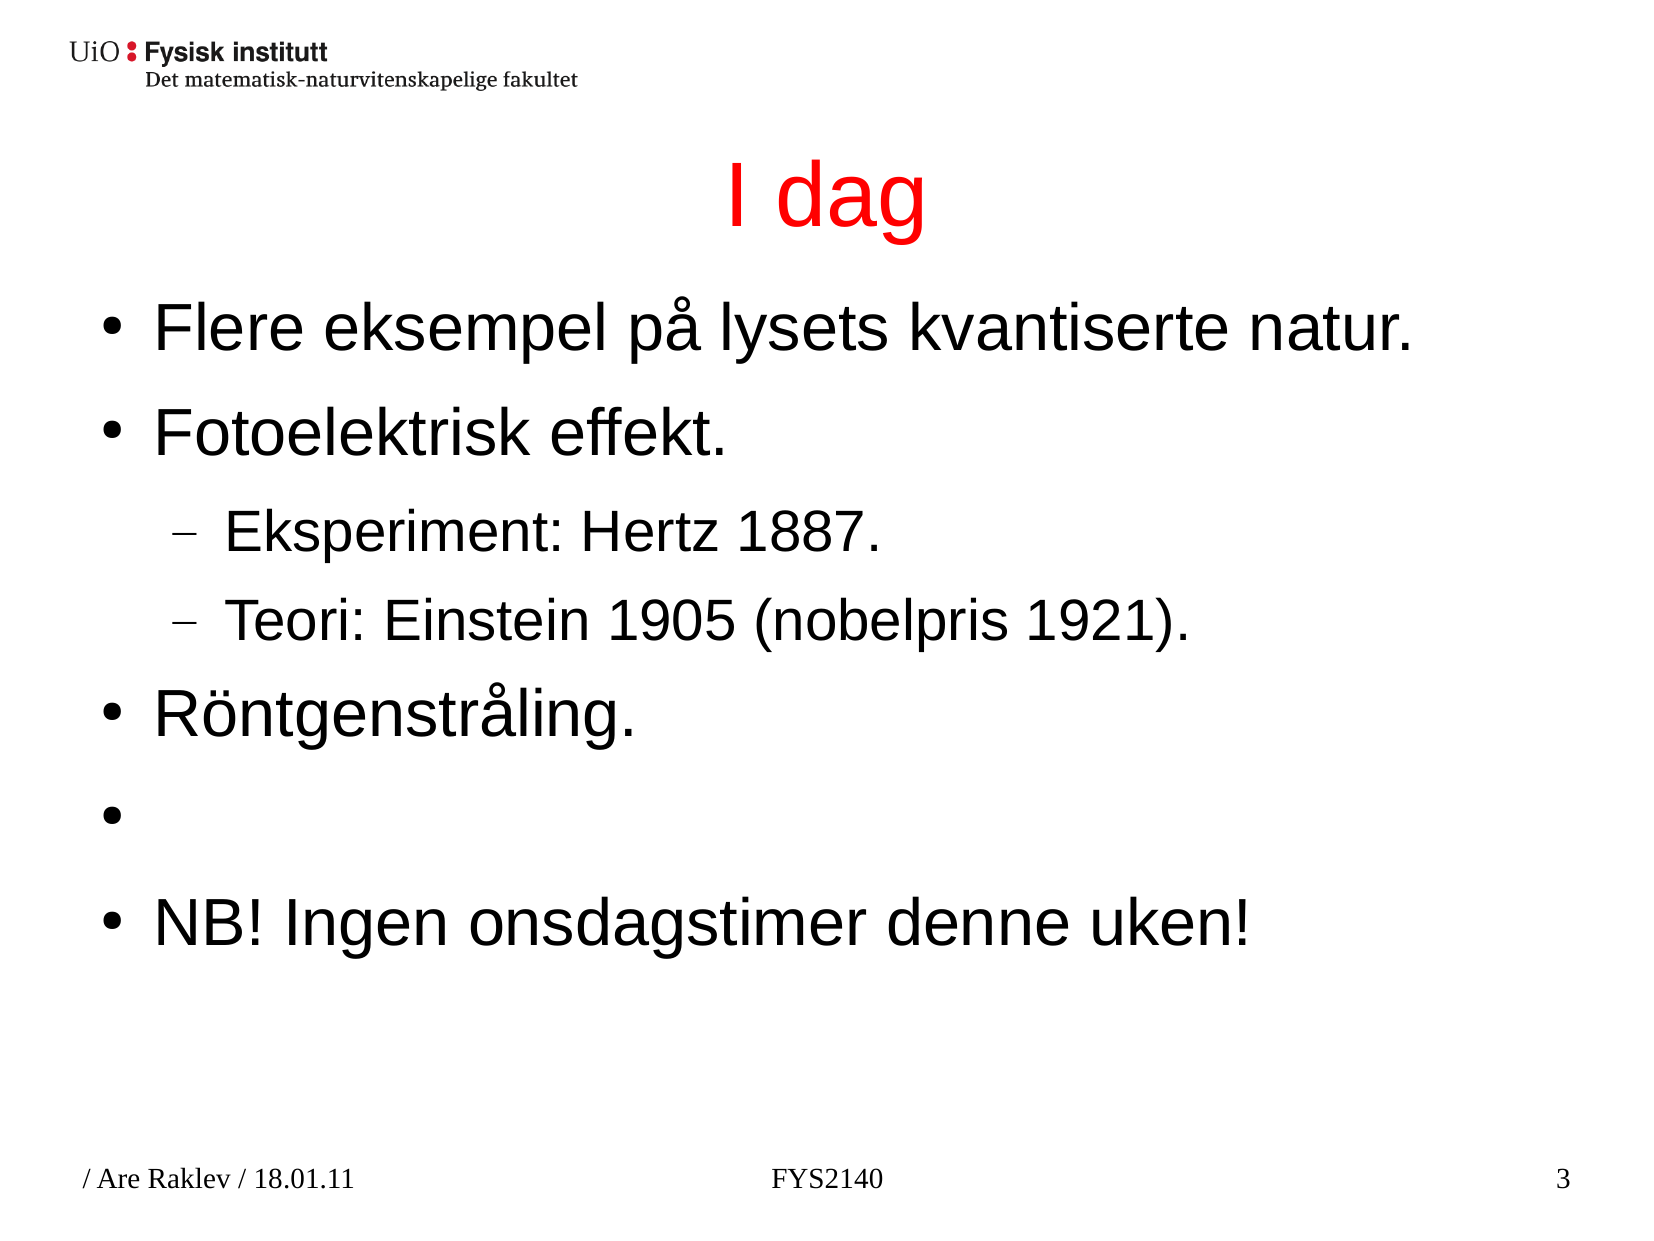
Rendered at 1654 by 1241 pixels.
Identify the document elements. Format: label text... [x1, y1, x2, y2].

list Flere eksempel på lysets kvantiserte natur. Fotoelektrisk effekt. Eksperiment: Hertz 1887. Teori: Einstein 1905 (nobelpris 1921). Röntgenstråling. NB! Ingen onsdagstimer denne uken! [82, 290, 1571, 1094]
picture [68, 37, 581, 93]
title I dag [82, 90, 1571, 290]
